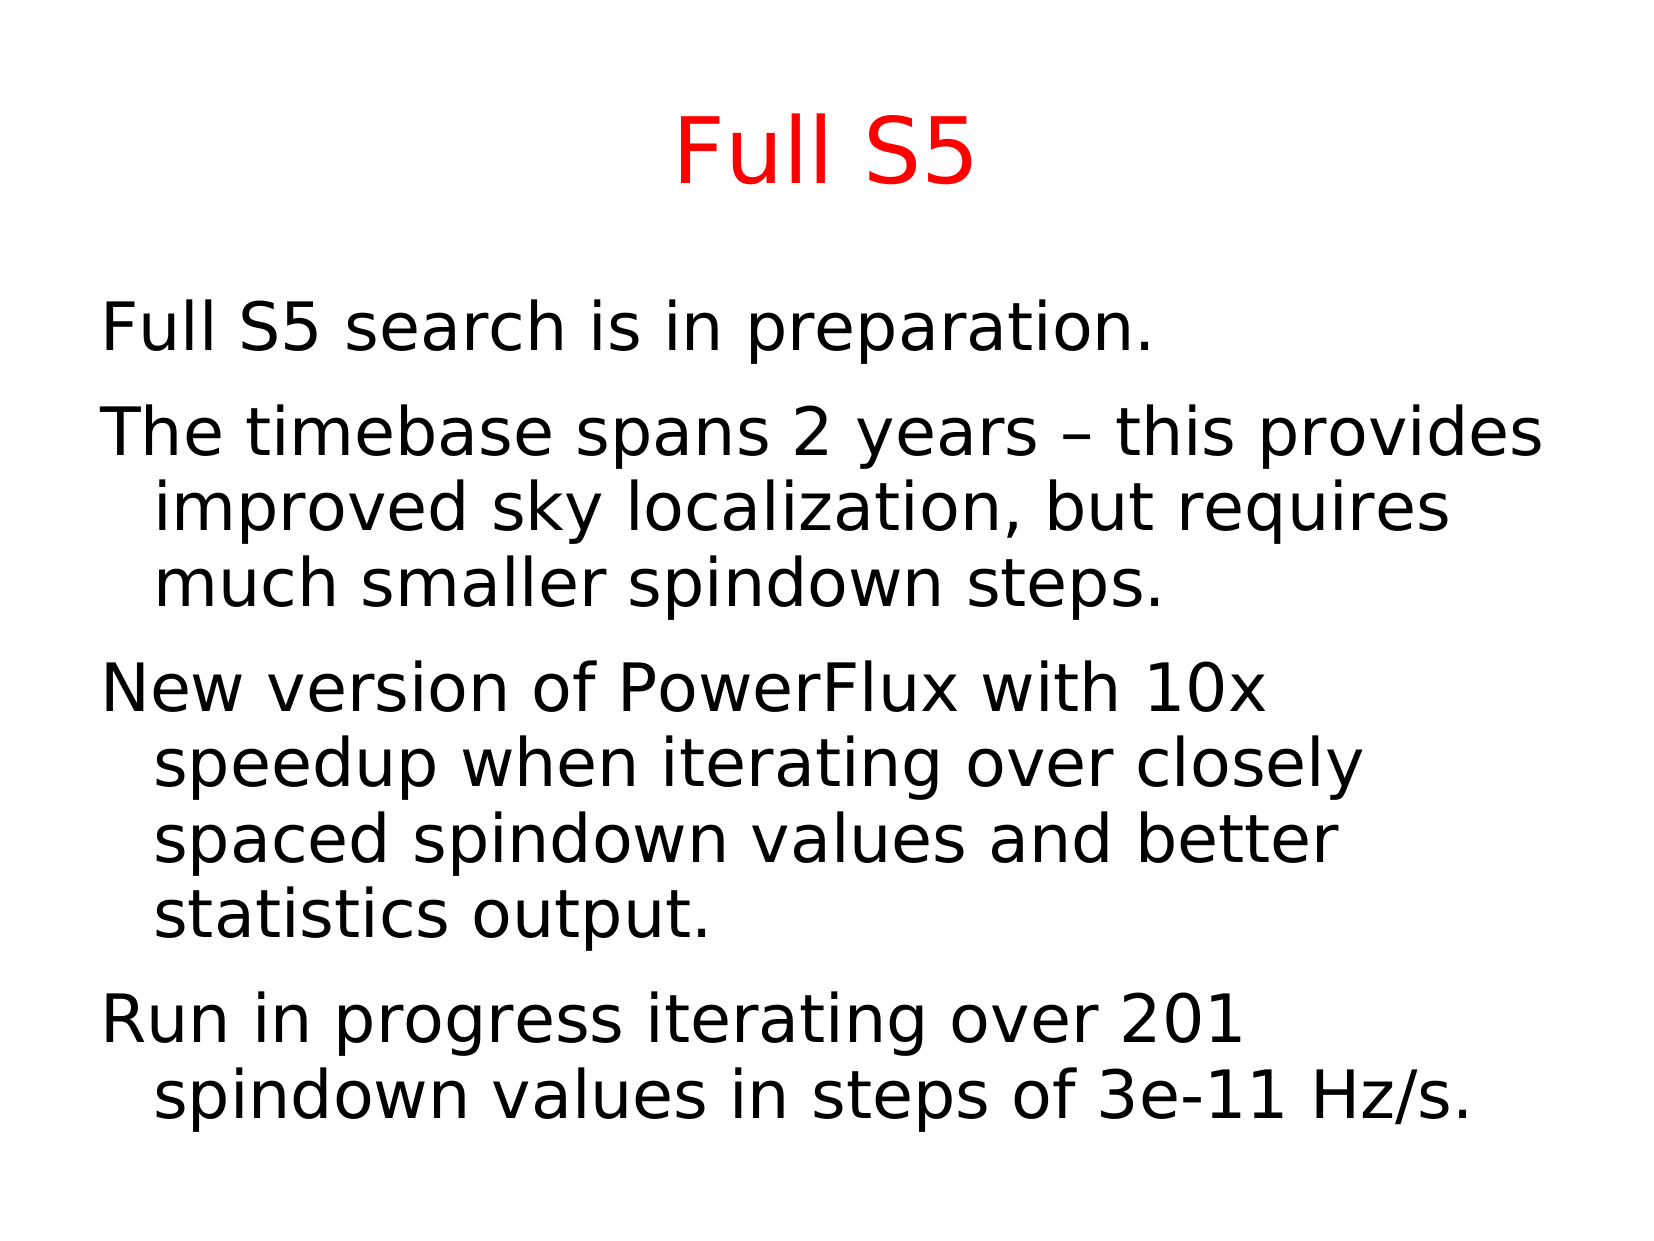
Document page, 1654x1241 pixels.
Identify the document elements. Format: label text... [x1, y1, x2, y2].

title Full S5 [82, 56, 1571, 249]
list Full S5 search is in preparation. The timebase spans 2 years – this provides improved sky localization, but requires much smaller spindown steps. New version of PowerFlux with 10x speedup when iterating over closely spaced spindown values and better statistics output. Run in progress iterating over 201 spindown values in steps of 3e-11 Hz/s. [82, 290, 1571, 1136]
